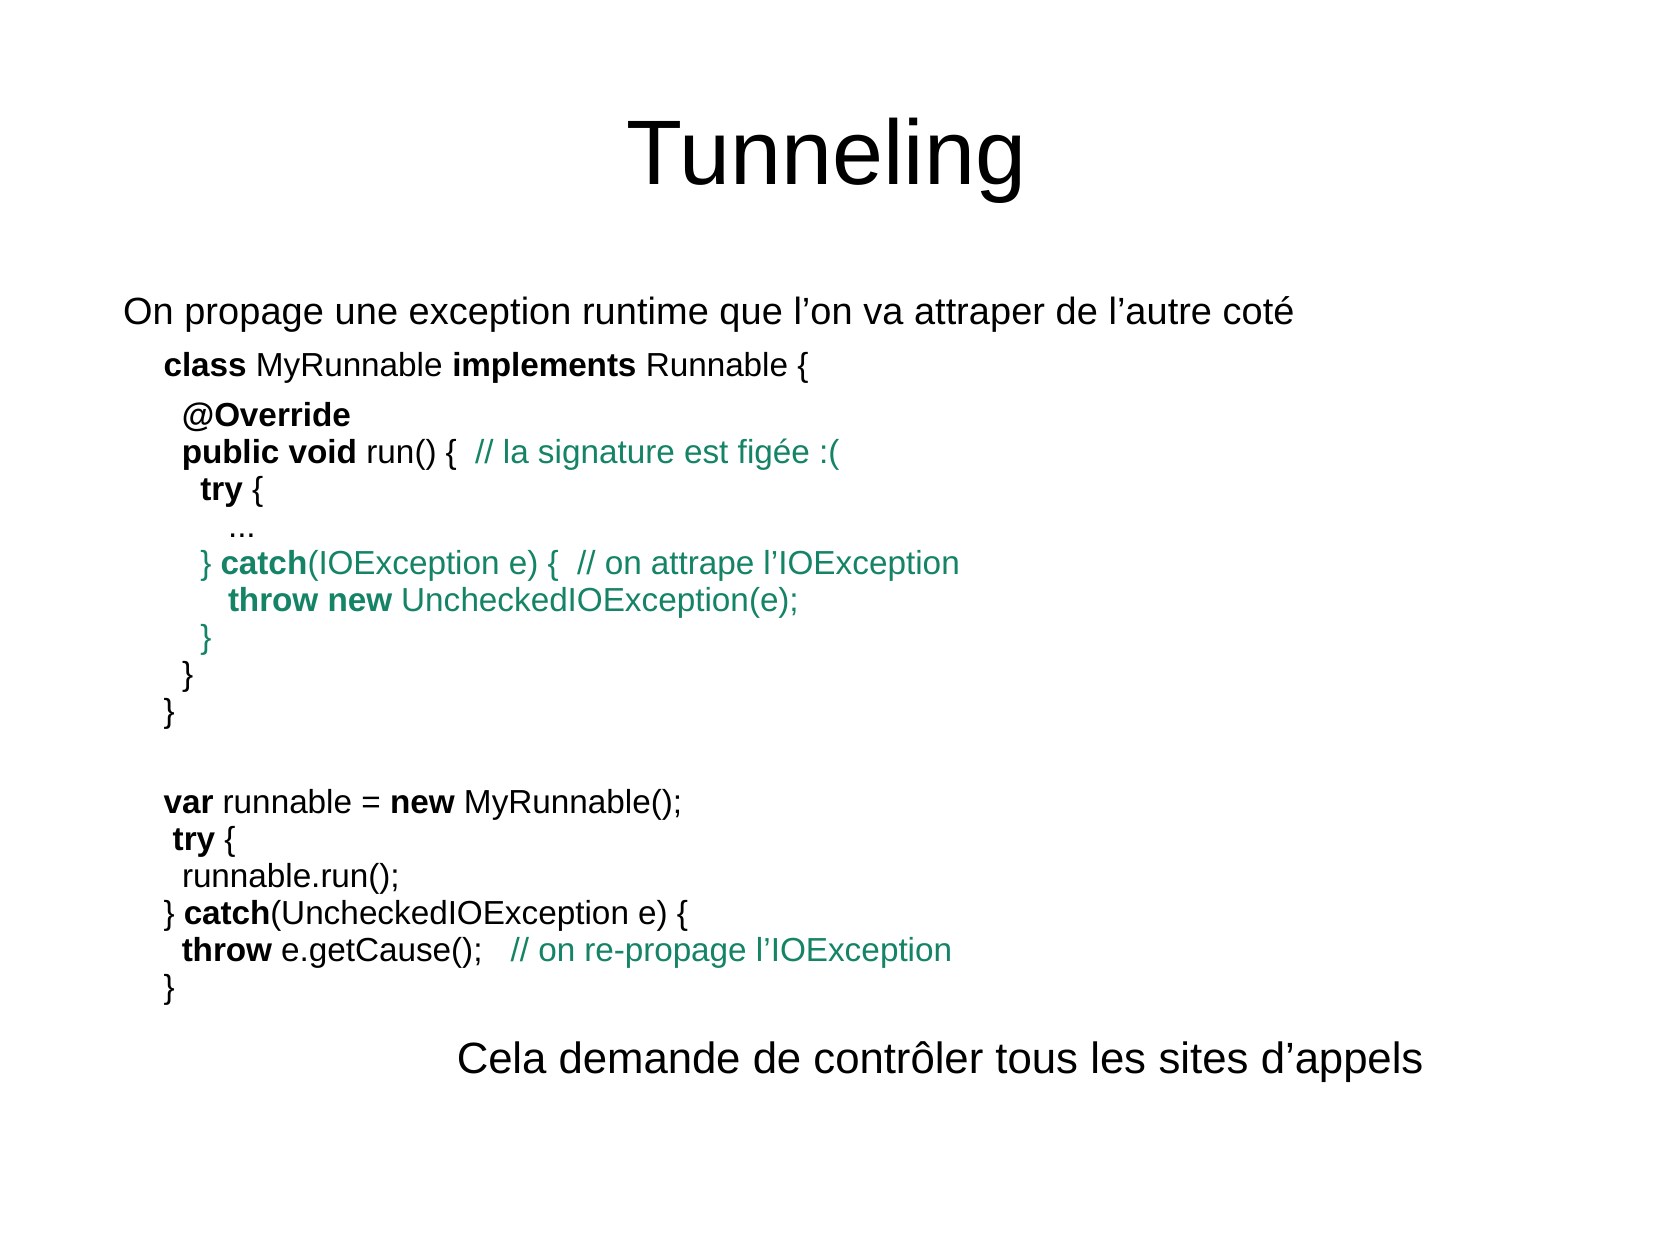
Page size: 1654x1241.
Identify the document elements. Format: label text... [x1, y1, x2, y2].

list On propage une exception runtime que l’on va attraper de l’autre coté class MyRunnable implements Runnable { @Override public void run() { // la signature est figée :( try { ... } catch(IOException e) { // on attrape l’IOException throw new UncheckedIOException(e); } } } var runnable = new MyRunnable(); try { runnable.run(); } catch(UncheckedIOException e) { throw e.getCause(); // on re-propage l’IOException } [82, 290, 1571, 1010]
text_box Cela demande de contrôler tous les sites d’appels [442, 1026, 1440, 1091]
title Tunneling [82, 49, 1571, 257]
